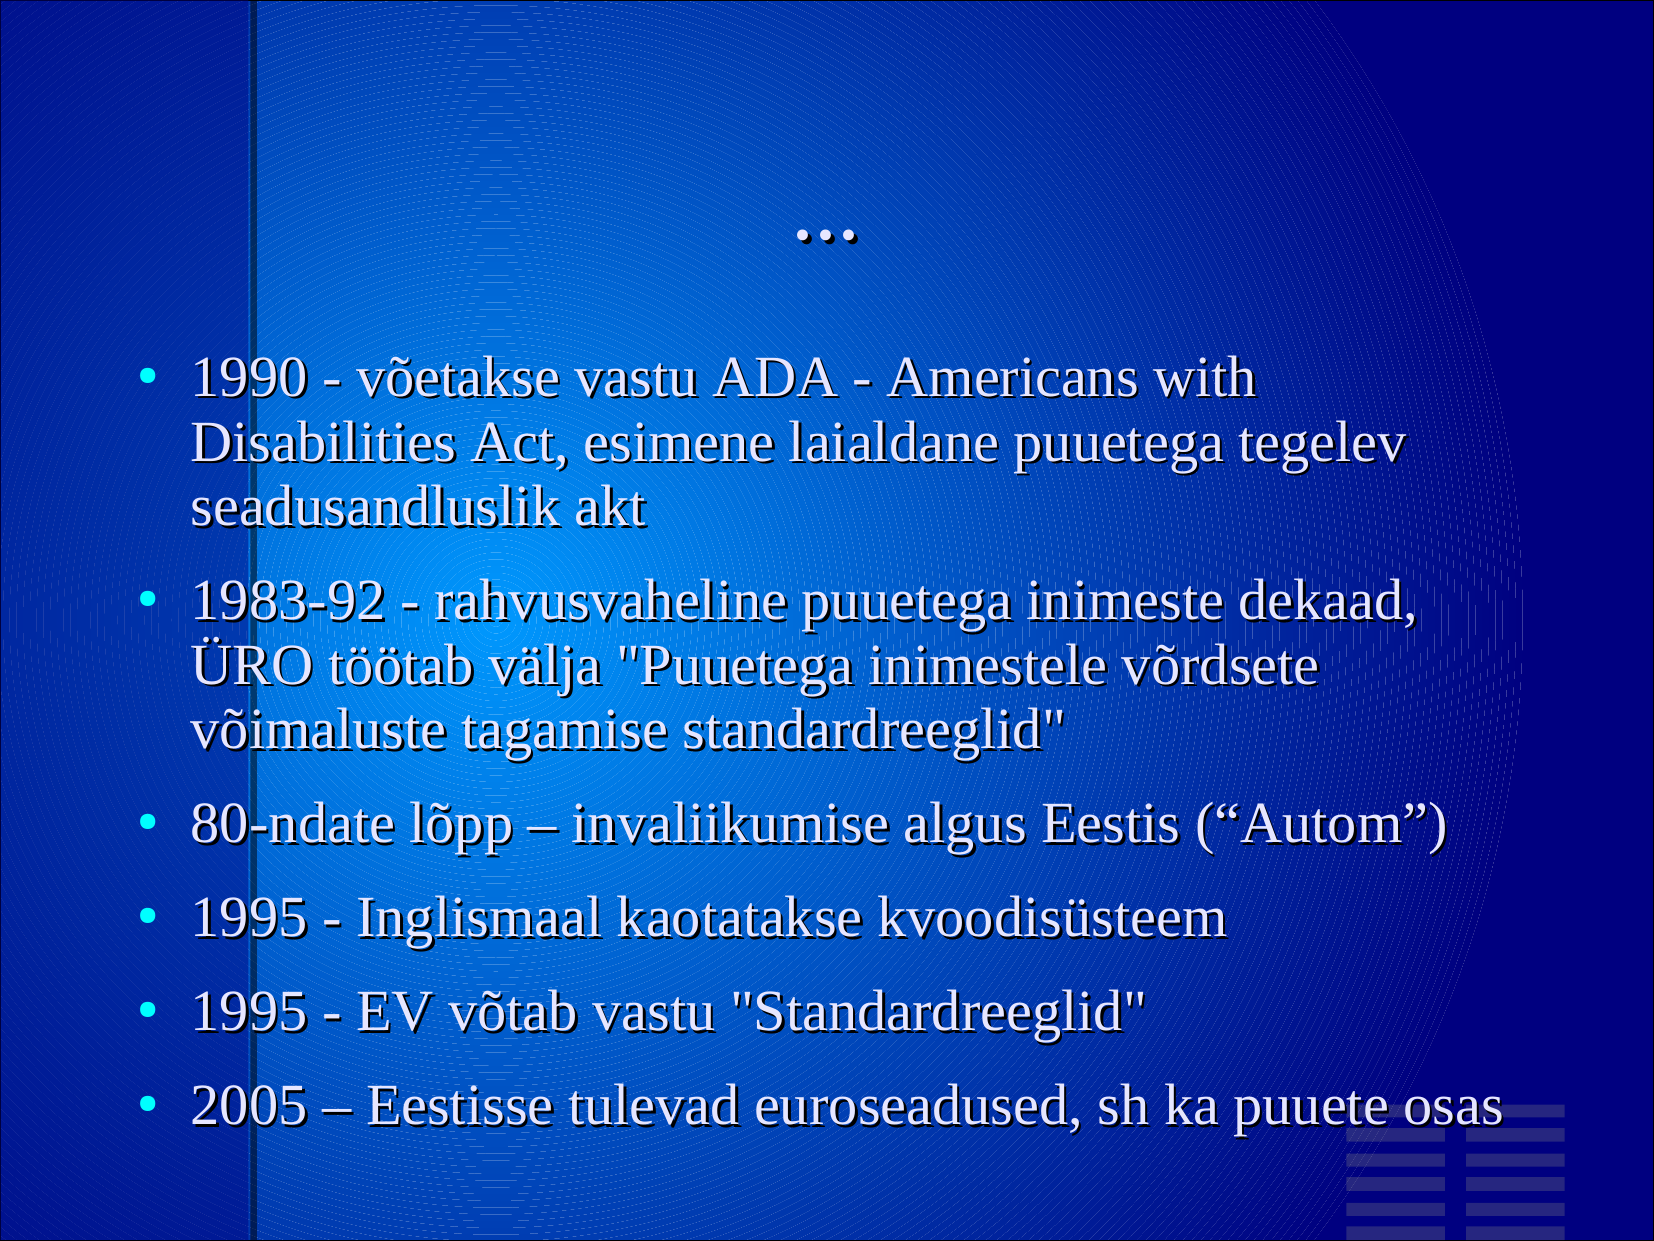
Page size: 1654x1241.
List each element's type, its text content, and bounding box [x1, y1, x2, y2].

list 1990 - võetakse vastu ADA - Americans with Disabilities Act, esimene laialdane puuetega tegelev seadusandluslik akt 1983-92 - rahvusvaheline puuetega inimeste dekaad, ÜRO töötab välja "Puuetega inimestele võrdsete võimaluste tagamise standardreeglid" 80-ndate lõpp – invaliikumise algus Eestis (“Autom”) 1995 - Inglismaal kaotatakse kvoodisüsteem 1995 - EV võtab vastu "Standardreeglid" 2005 – Eestisse tulevad euroseadused, sh ka puuete osas [119, 344, 1533, 1138]
title ... [119, 104, 1533, 313]
